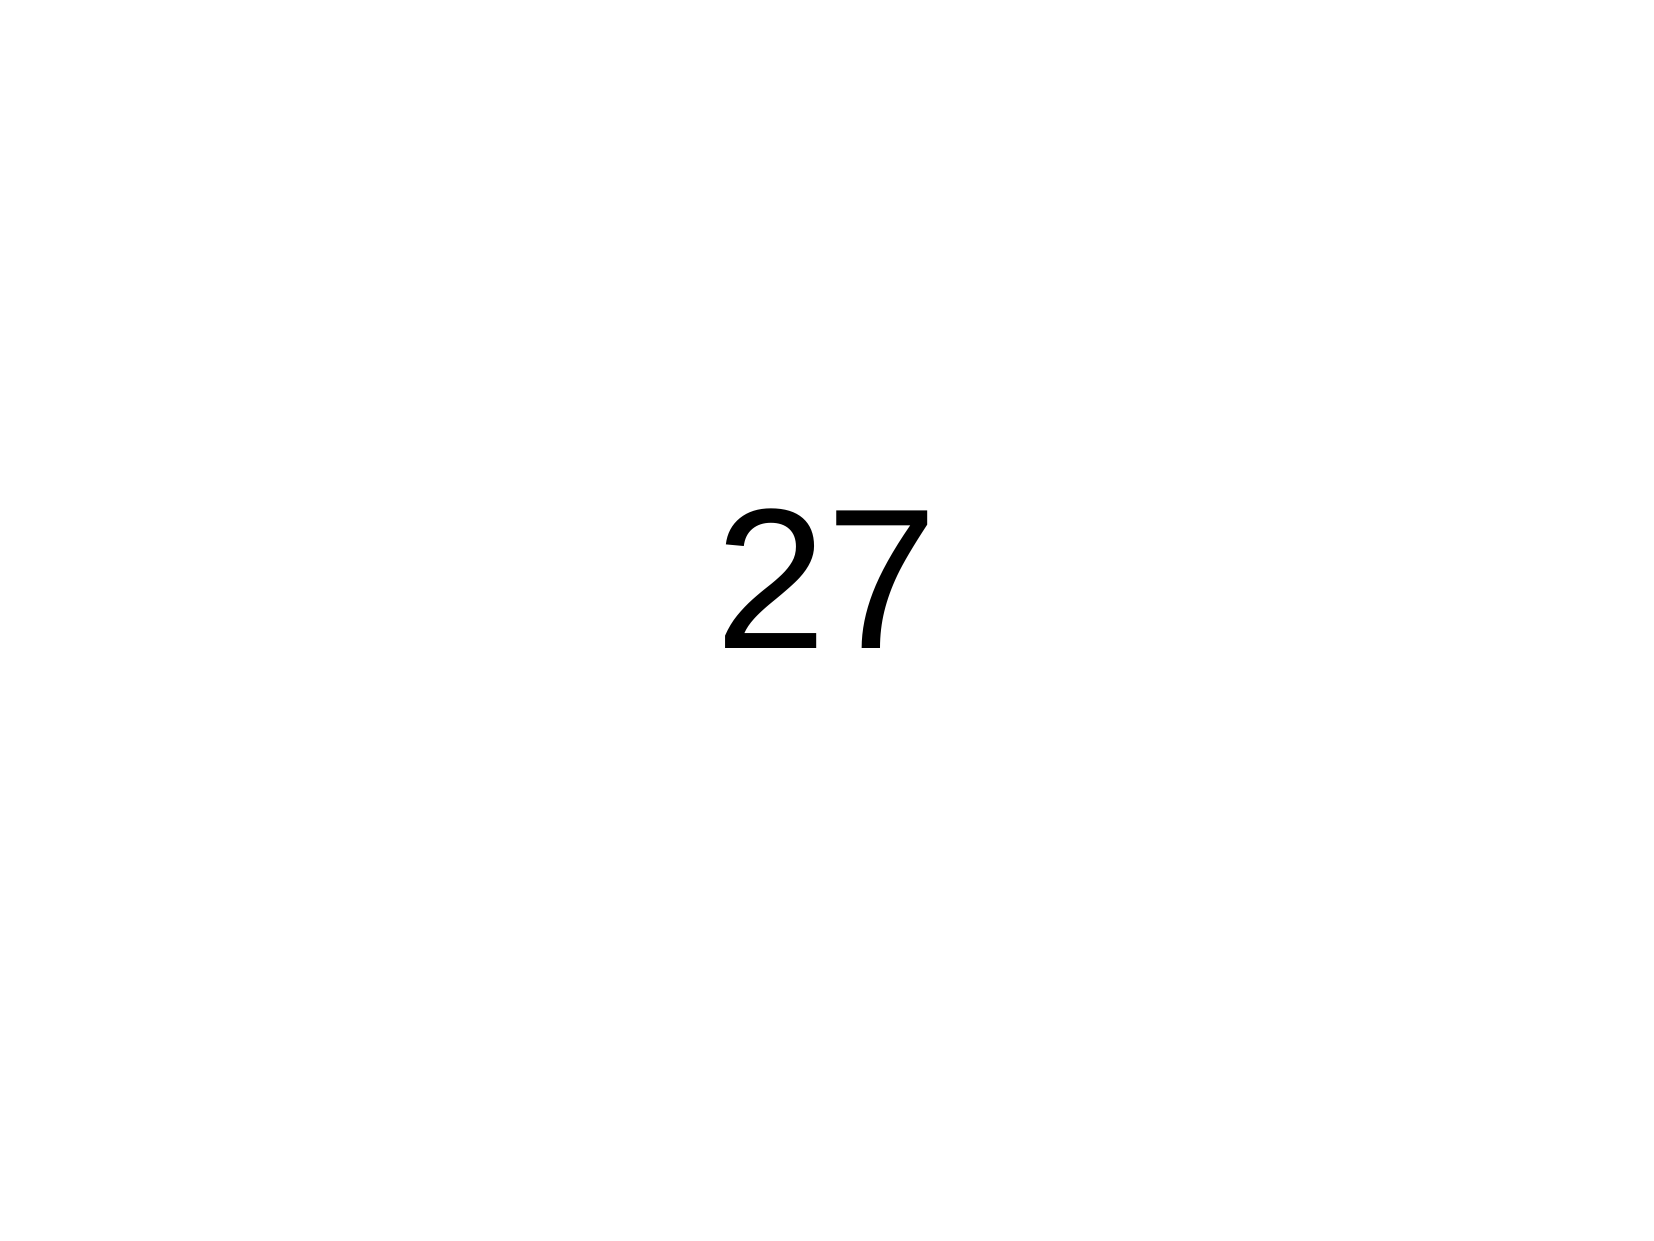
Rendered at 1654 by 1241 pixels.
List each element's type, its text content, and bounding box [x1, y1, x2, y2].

subtitle 27 [82, 49, 1571, 1109]
